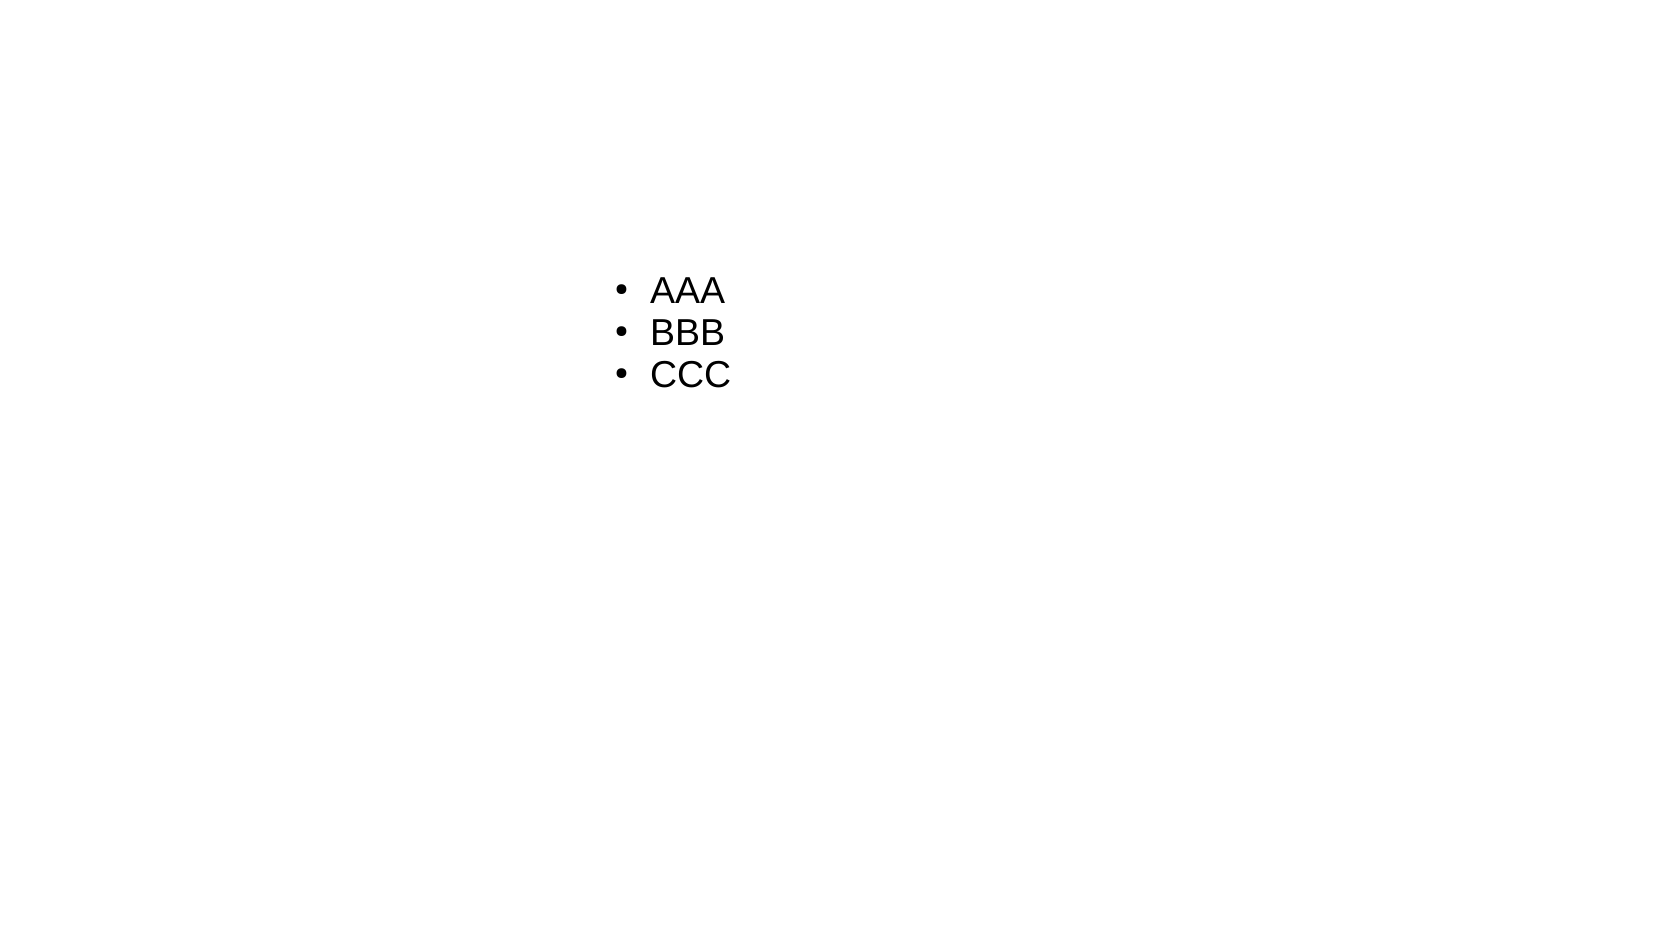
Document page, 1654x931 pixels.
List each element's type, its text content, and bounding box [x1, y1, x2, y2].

text_box AAA BBB CCC [600, 262, 1013, 404]
